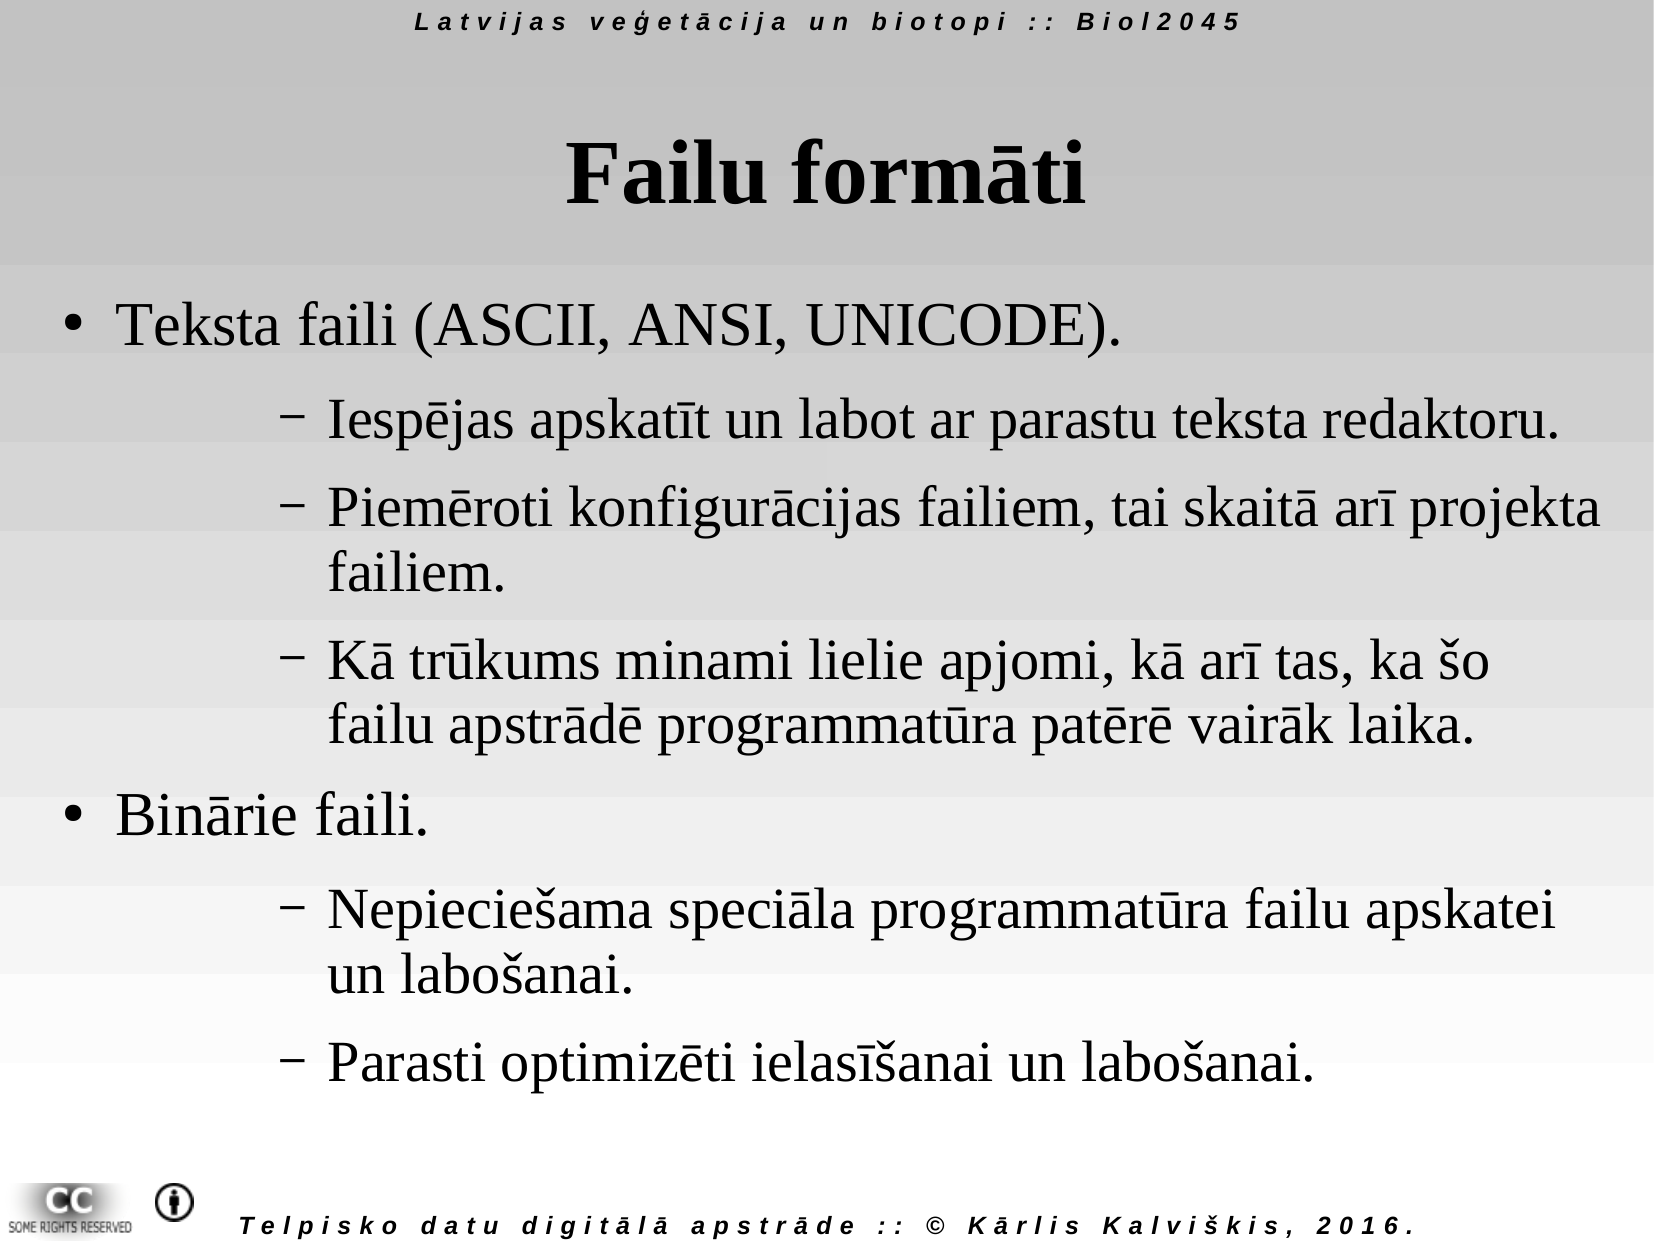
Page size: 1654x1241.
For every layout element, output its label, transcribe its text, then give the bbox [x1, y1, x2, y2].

picture [0, 0, 1654, 1241]
title Failu formāti [29, 49, 1625, 296]
list Teksta faili (ASCII, ANSI, UNICODE). Iespējas apskatīt un labot ar parastu teksta redaktoru. Piemēroti konfigurācijas failiem, tai skaitā arī projekta failiem. Kā trūkums minami lielie apjomi, kā arī tas, ka šo failu apstrādē programmatūra patērē vairāk laika. Binārie faili. Nepieciešama speciāla programmatūra failu apskatei un labošanai. Parasti optimizēti ielasīšanai un labošanai. [44, 289, 1610, 1113]
